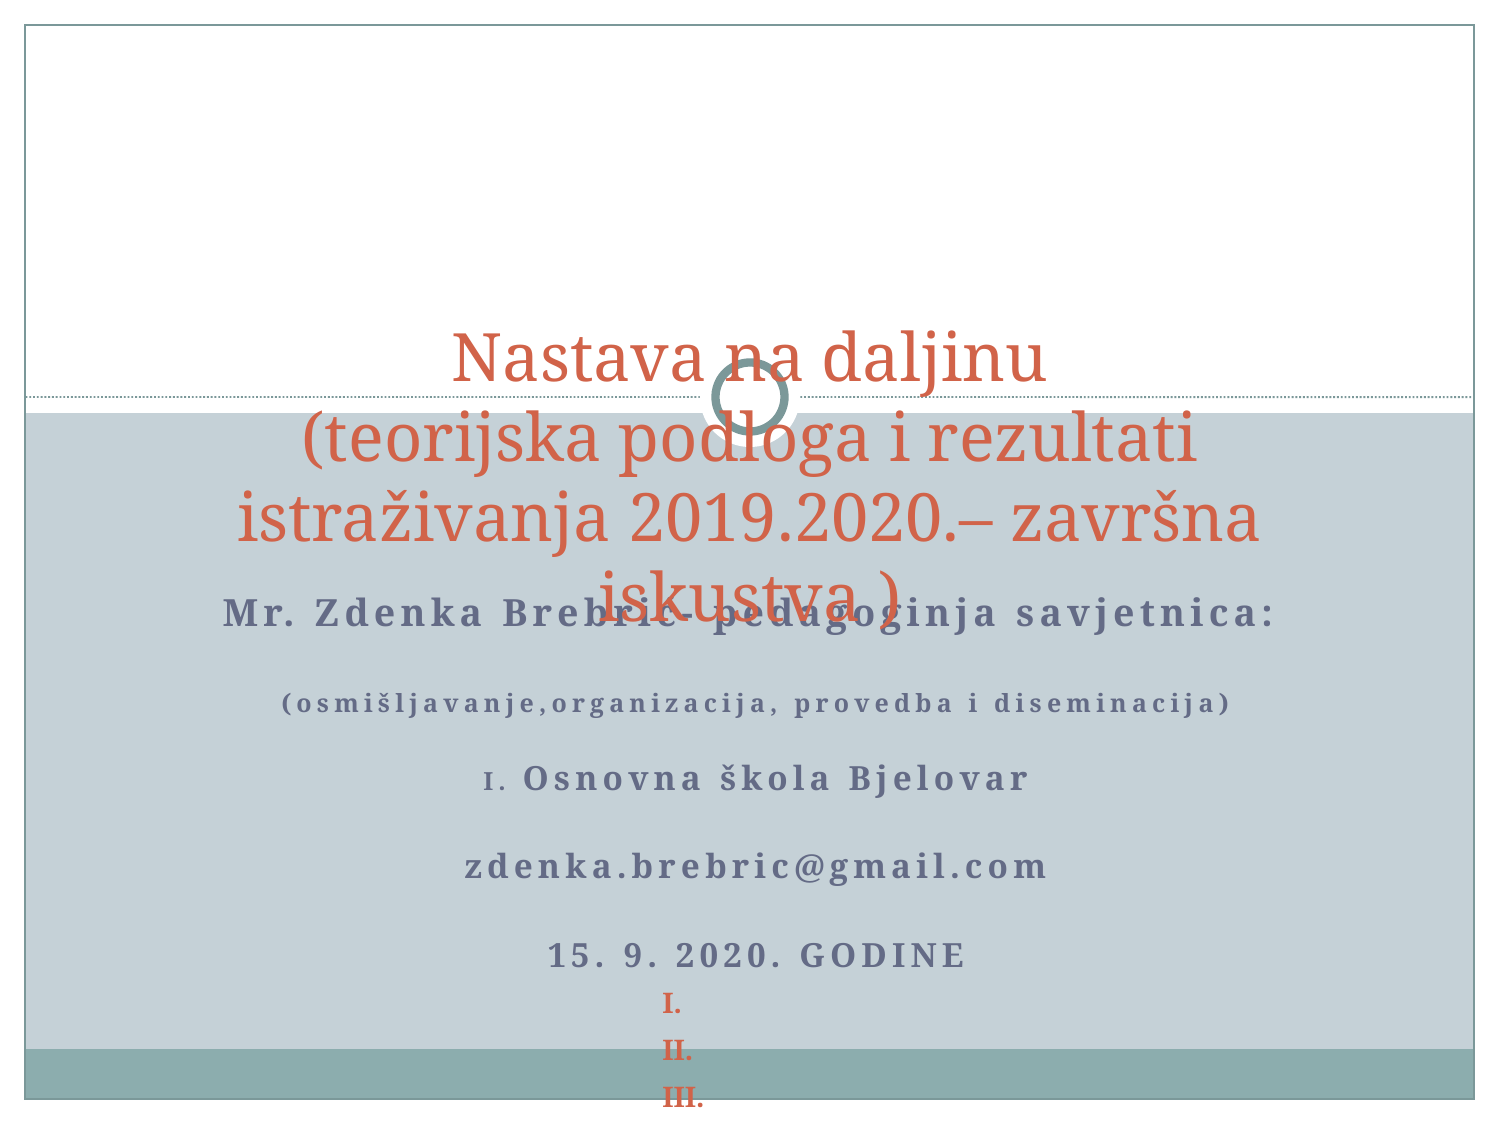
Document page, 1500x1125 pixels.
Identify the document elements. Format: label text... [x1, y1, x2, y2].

subtitle Mr. Zdenka Brebrić- pedagoginja savjetnica: (osmišljavanje,organizacija, provedba i diseminacija) I. Osnovna škola Bjelovar zdenka.brebric@gmail.com 15. 9. 2020. godine [118, 405, 1394, 1024]
title Nastava na daljinu (teorijska podloga i rezultati istraživanja 2019.2020.– završna iskustva ) [112, 62, 1388, 350]
